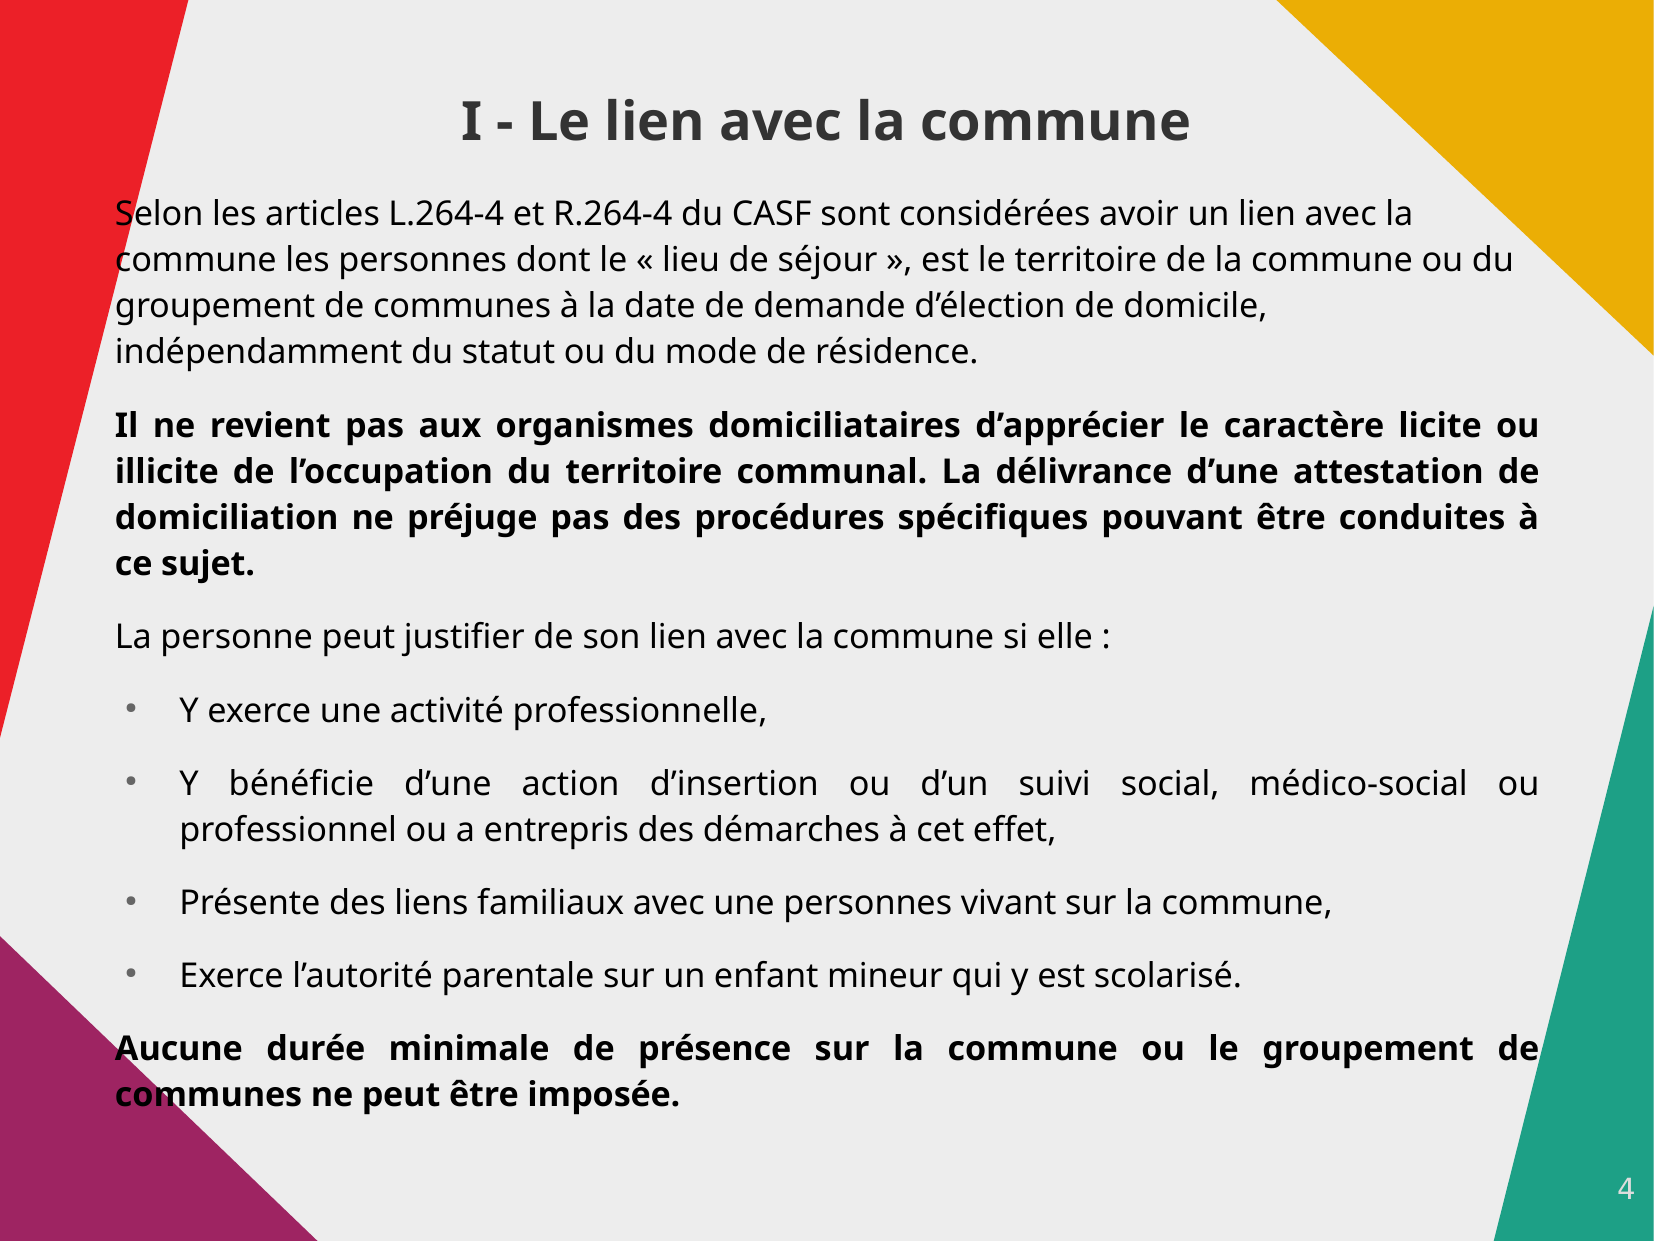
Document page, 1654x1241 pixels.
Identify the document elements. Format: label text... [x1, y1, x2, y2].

title I - Le lien avec la commune [114, 73, 1539, 166]
list Selon les articles L.264-4 et R.264-4 du CASF sont considérées avoir un lien avec la commune les personnes dont le « lieu de séjour », est le territoire de la commune ou du groupement de communes à la date de demande d’élection de domicile, indépendamment du statut ou du mode de résidence. Il ne revient pas aux organismes domiciliataires d’apprécier le caractère licite ou illicite de l’occupation du territoire communal. La délivrance d’une attestation de domiciliation ne préjuge pas des procédures spécifiques pouvant être conduites à ce sujet. La personne peut justifier de son lien avec la commune si elle : Y exerce une activité professionnelle, Y bénéficie d’une action d’insertion ou d’un suivi social, médico-social ou professionnel ou a entrepris des démarches à cet effet, Présente des liens familiaux avec une personnes vivant sur la commune, Exerce l’autorité parentale sur un enfant mineur qui y est scolarisé. Aucune durée minimale de présence sur la commune ou le groupement de communes ne peut être imposée. [114, 188, 1539, 1123]
